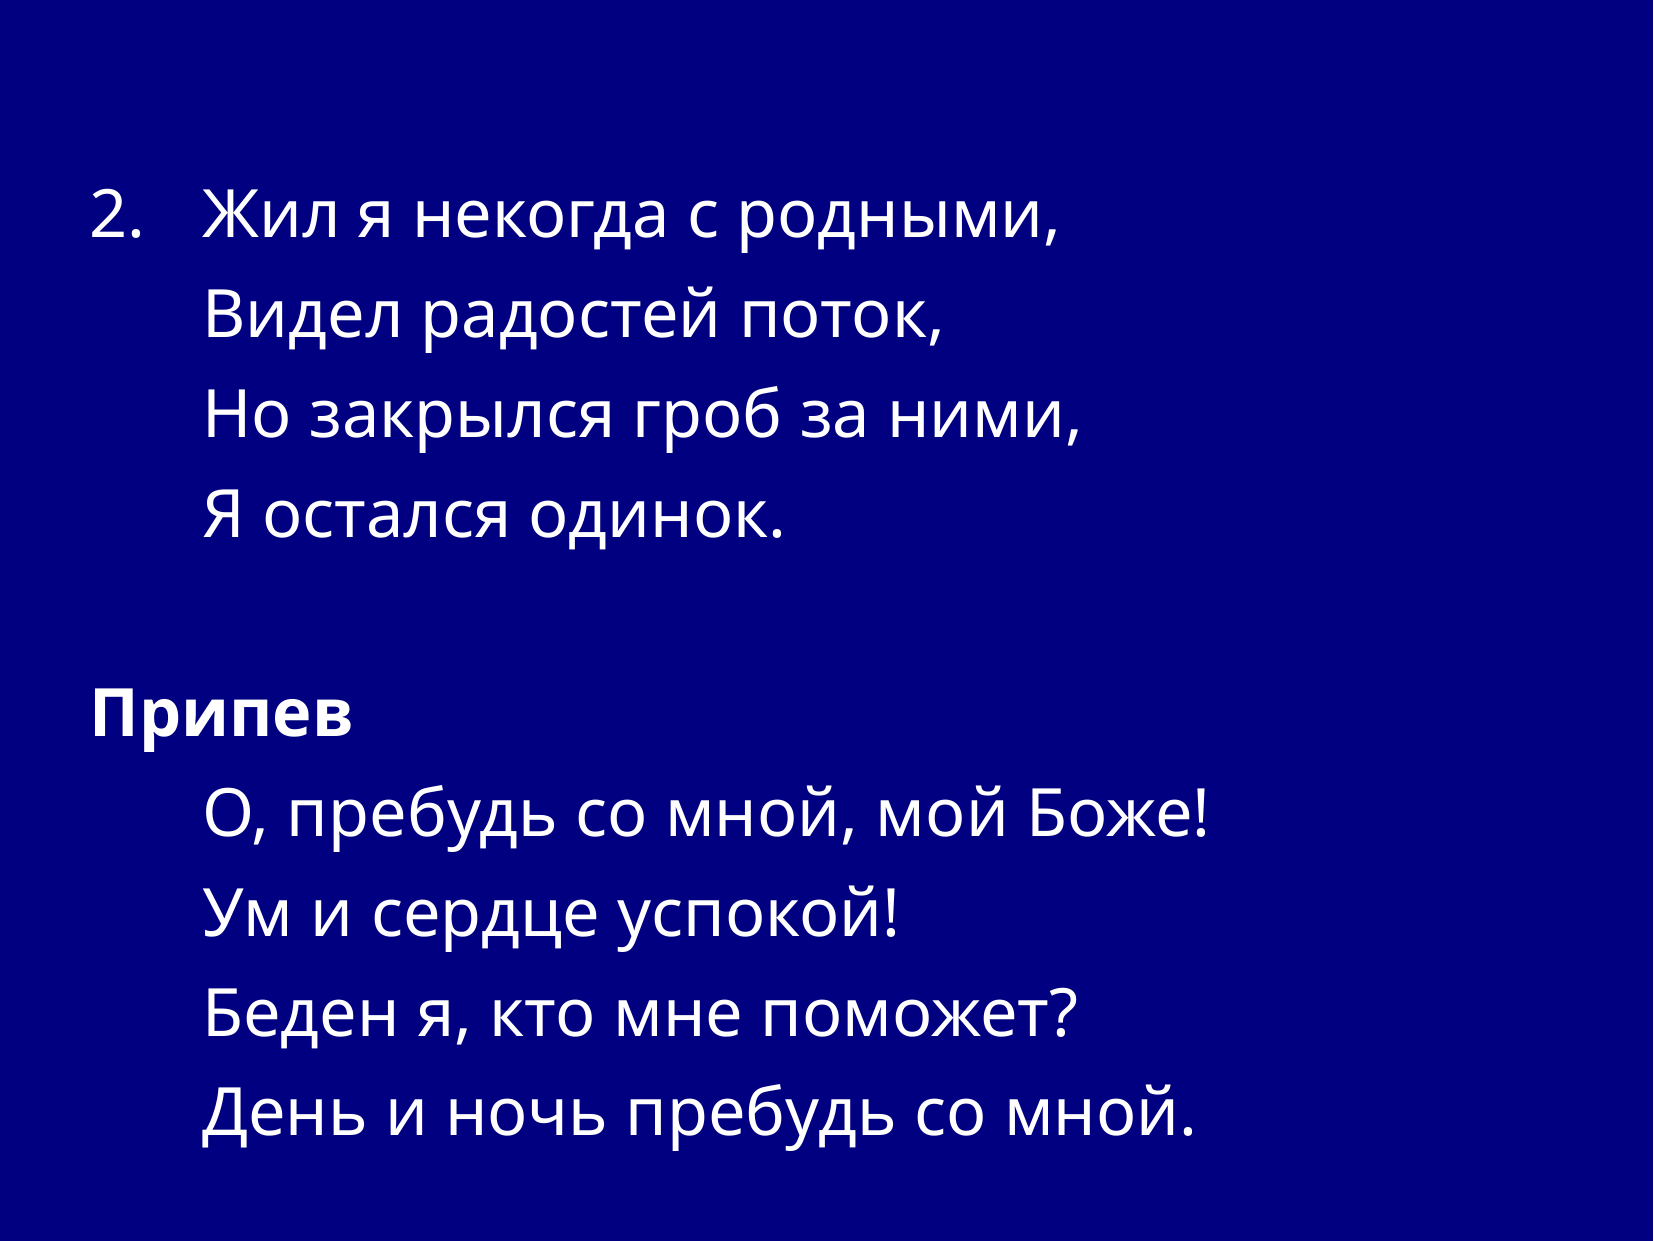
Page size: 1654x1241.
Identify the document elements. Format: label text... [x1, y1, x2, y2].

text_box 2. Жил я некогда с родными, Видел радостей поток, Но закрылся гроб за ними, Я остался одинок. Припев О, пребудь со мной, мой Боже! Ум и сердце успокой! Беден я, кто мне поможет? День и ночь пребудь со мной. [75, 150, 1576, 1163]
